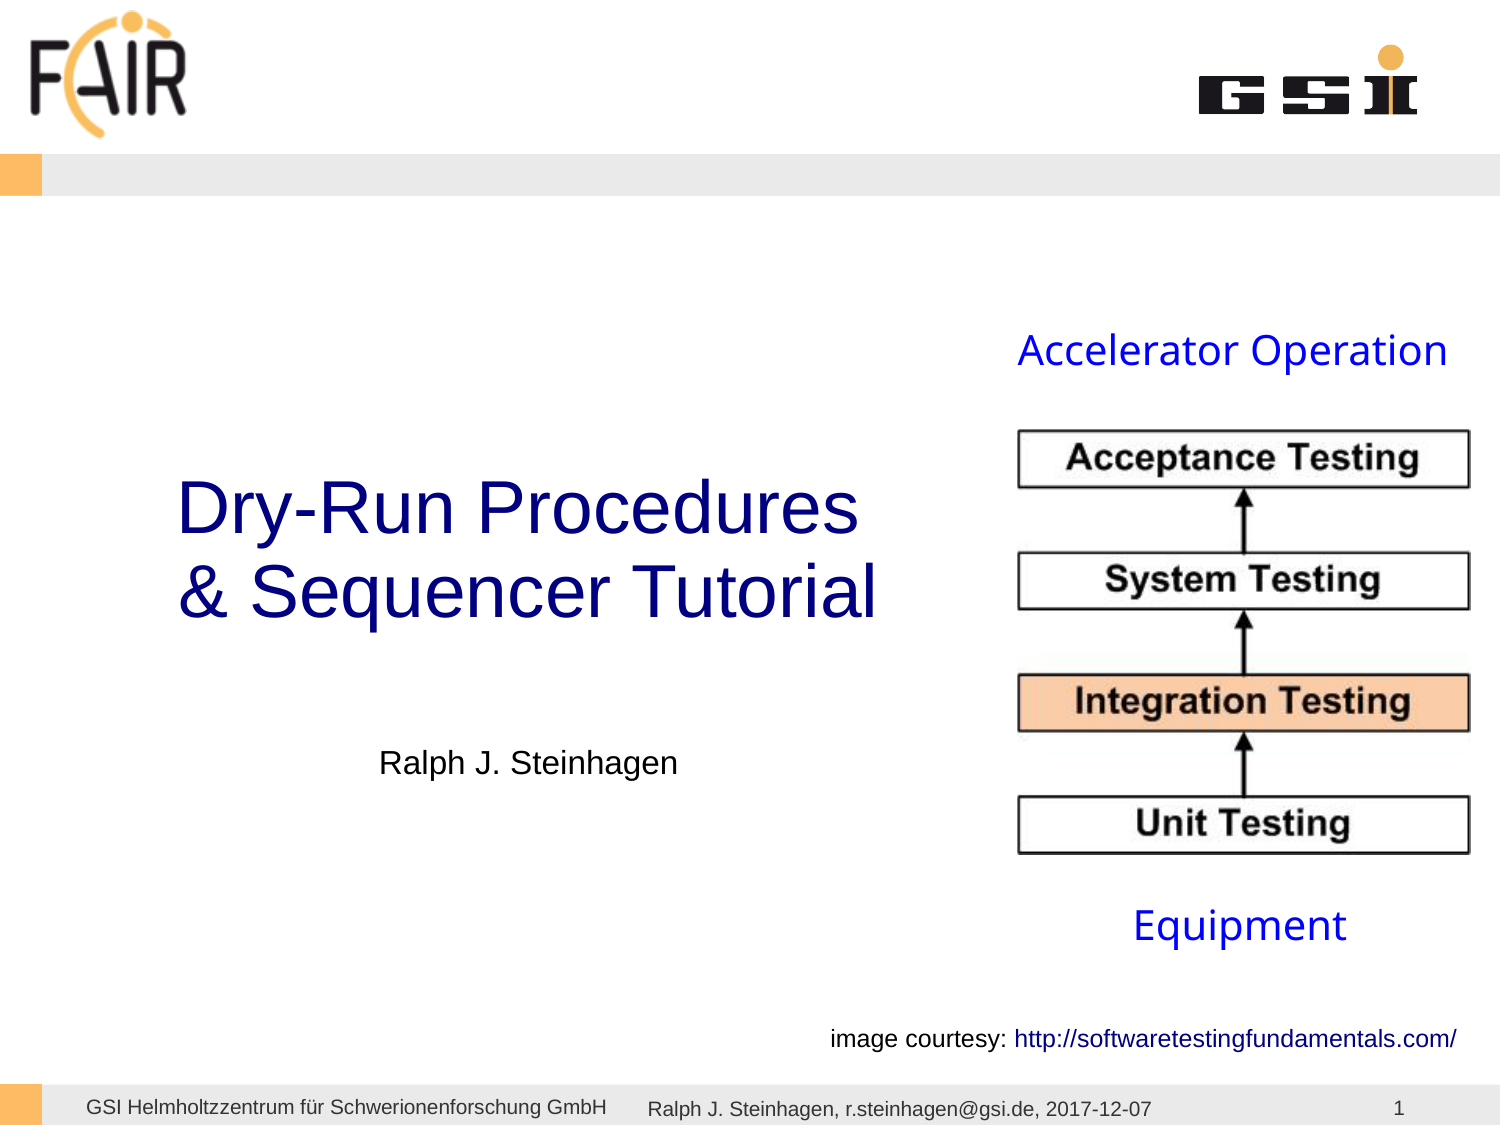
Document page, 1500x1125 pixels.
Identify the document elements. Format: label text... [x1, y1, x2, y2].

text_box Equipment [1118, 888, 1348, 962]
text_box Accelerator Operation [1002, 313, 1474, 387]
subtitle Dry-Run Procedures & Sequencer Tutorial Ralph J. Steinhagen [75, 208, 984, 1040]
text_box image courtesy: http://softwaretestingfundamentals.com/ [815, 1017, 1500, 1075]
picture [1197, 42, 1419, 117]
picture [1017, 429, 1471, 856]
picture [30, 9, 187, 141]
